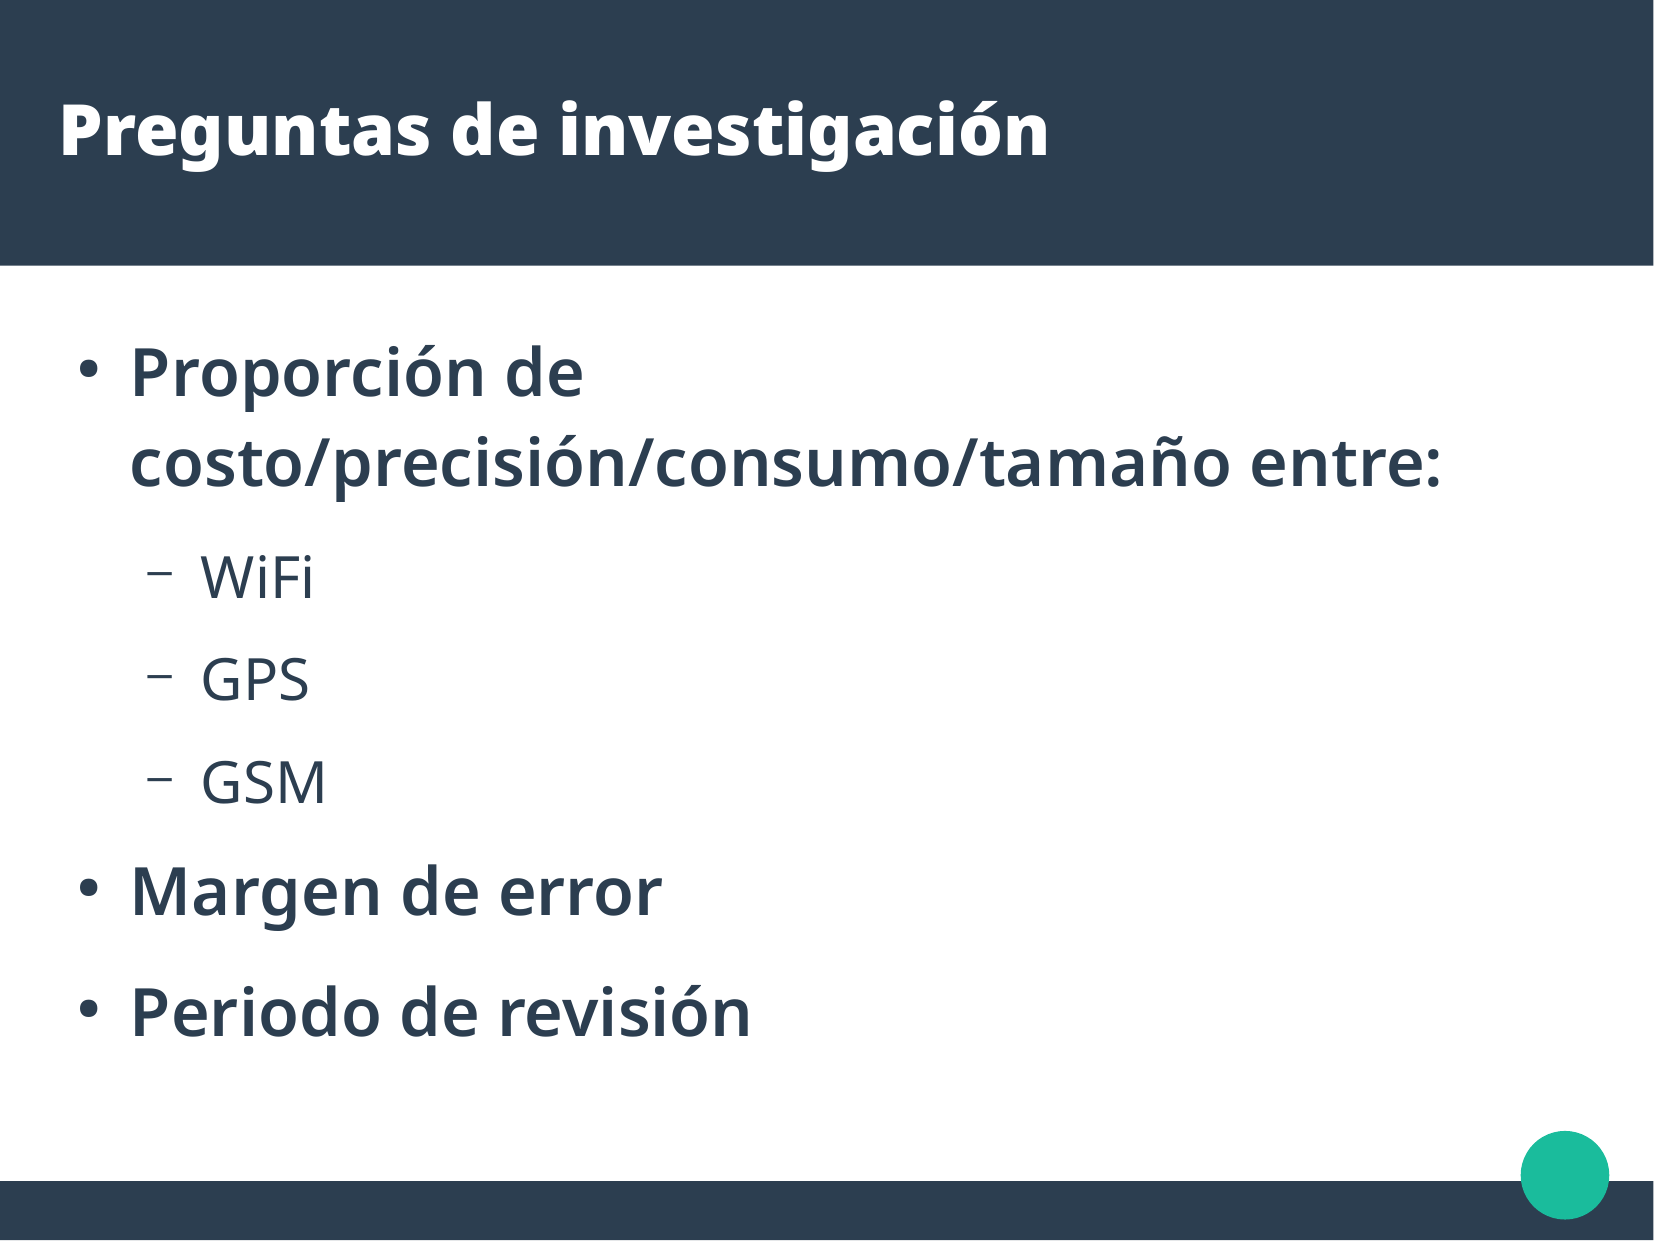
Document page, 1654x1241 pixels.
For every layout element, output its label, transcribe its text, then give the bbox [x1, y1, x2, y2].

title Preguntas de investigación [59, 49, 1595, 207]
list Proporción de costo/precisión/consumo/tamaño entre: WiFi GPS GSM Margen de error Periodo de revisión [59, 324, 1595, 1152]
